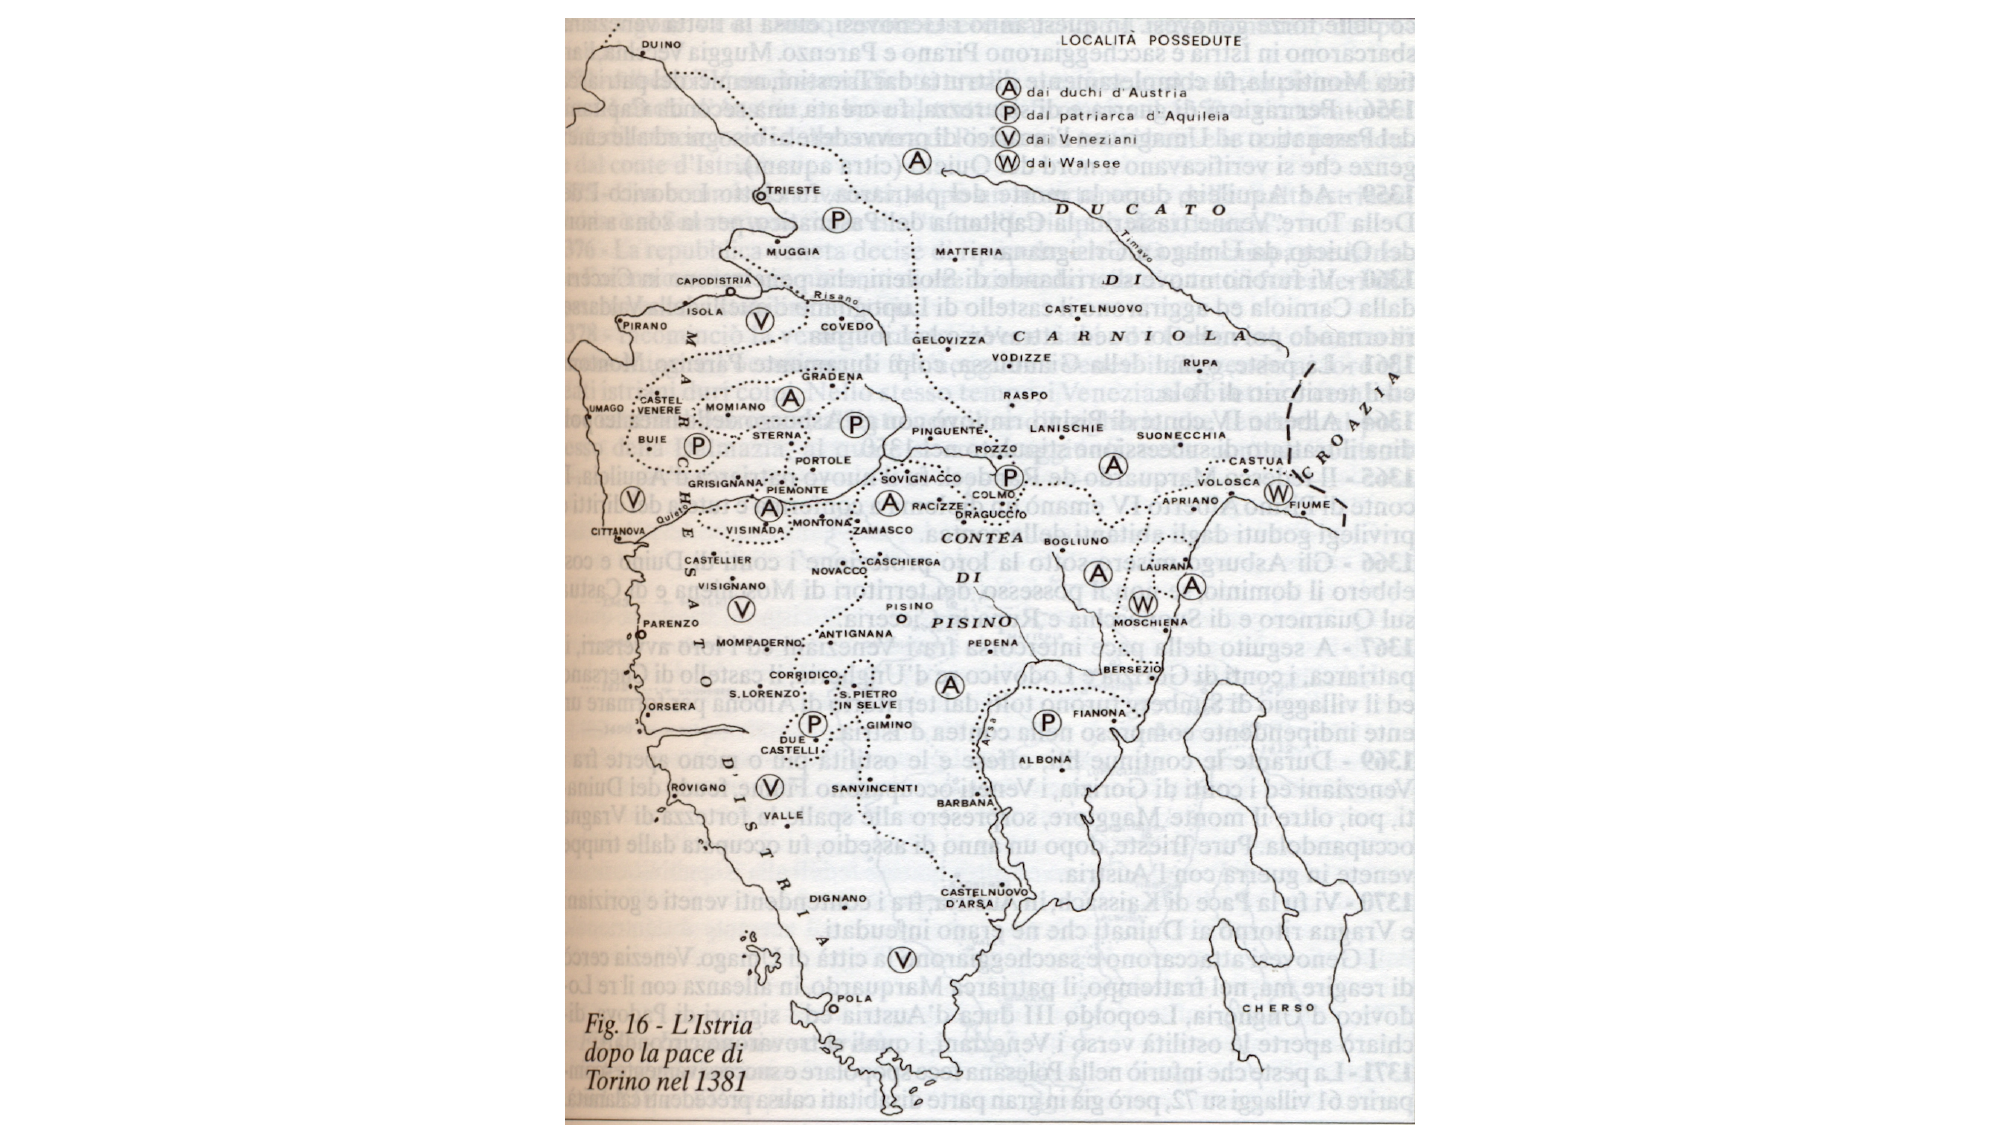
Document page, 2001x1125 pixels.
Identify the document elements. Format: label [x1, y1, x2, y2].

picture [565, 18, 1415, 1125]
